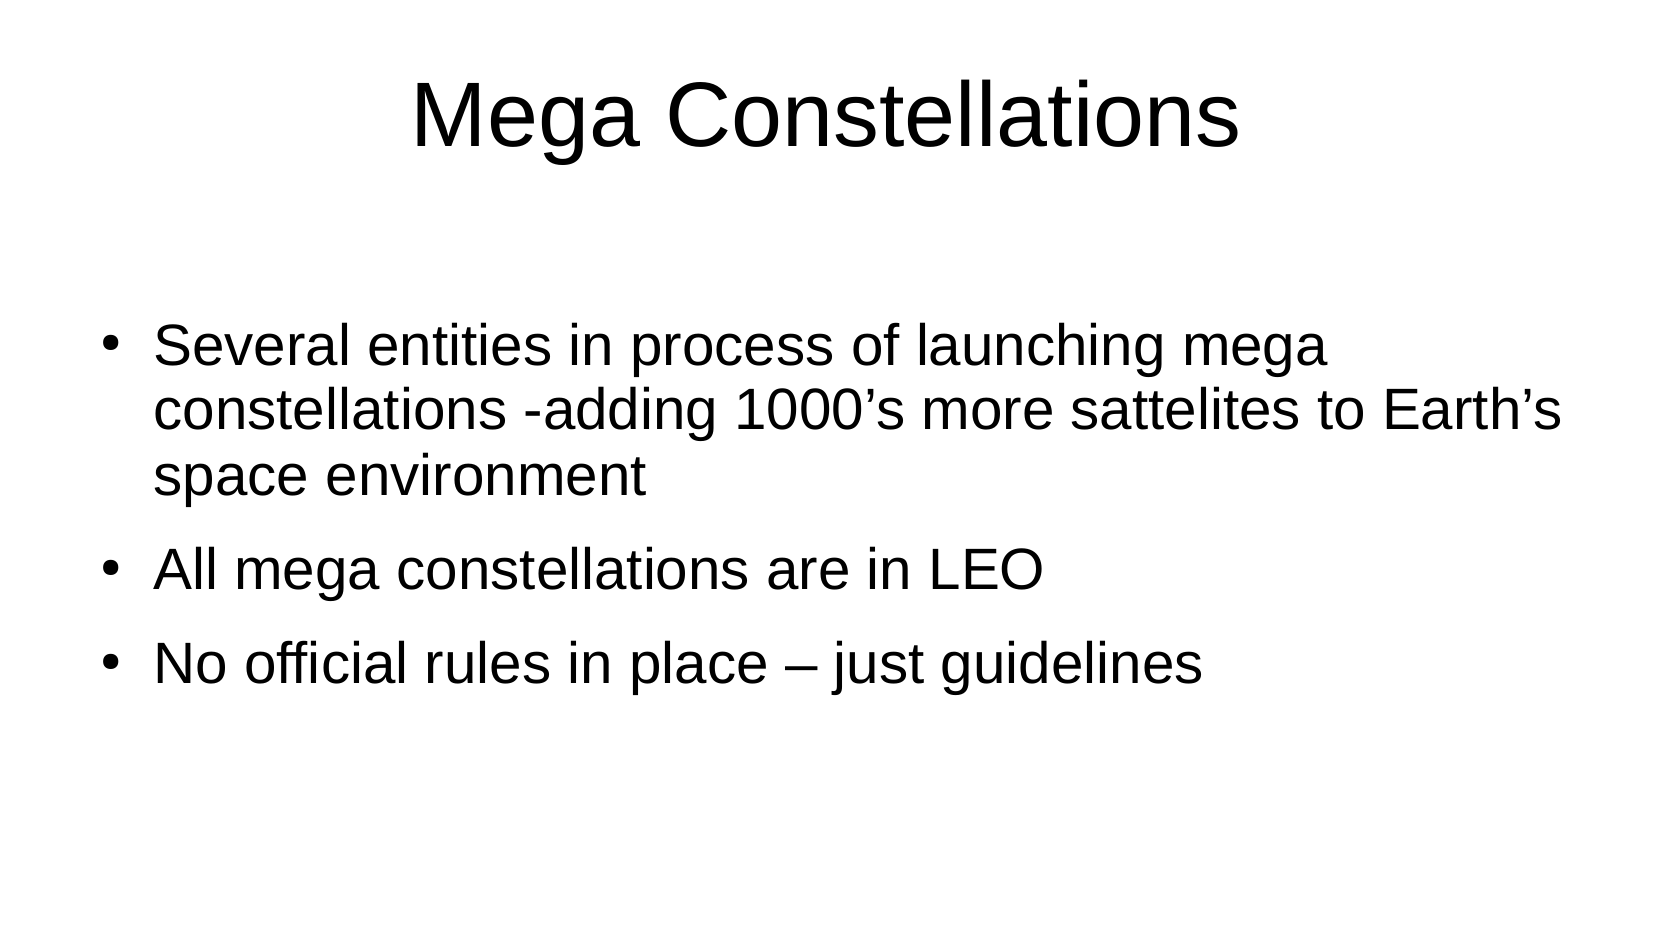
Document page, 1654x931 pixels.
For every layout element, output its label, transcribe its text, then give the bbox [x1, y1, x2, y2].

list Several entities in process of launching mega constellations -adding 1000’s more sattelites to Earth’s space environment All mega constellations are in LEO No official rules in place – just guidelines [82, 217, 1571, 758]
title Mega Constellations [82, 37, 1571, 193]
